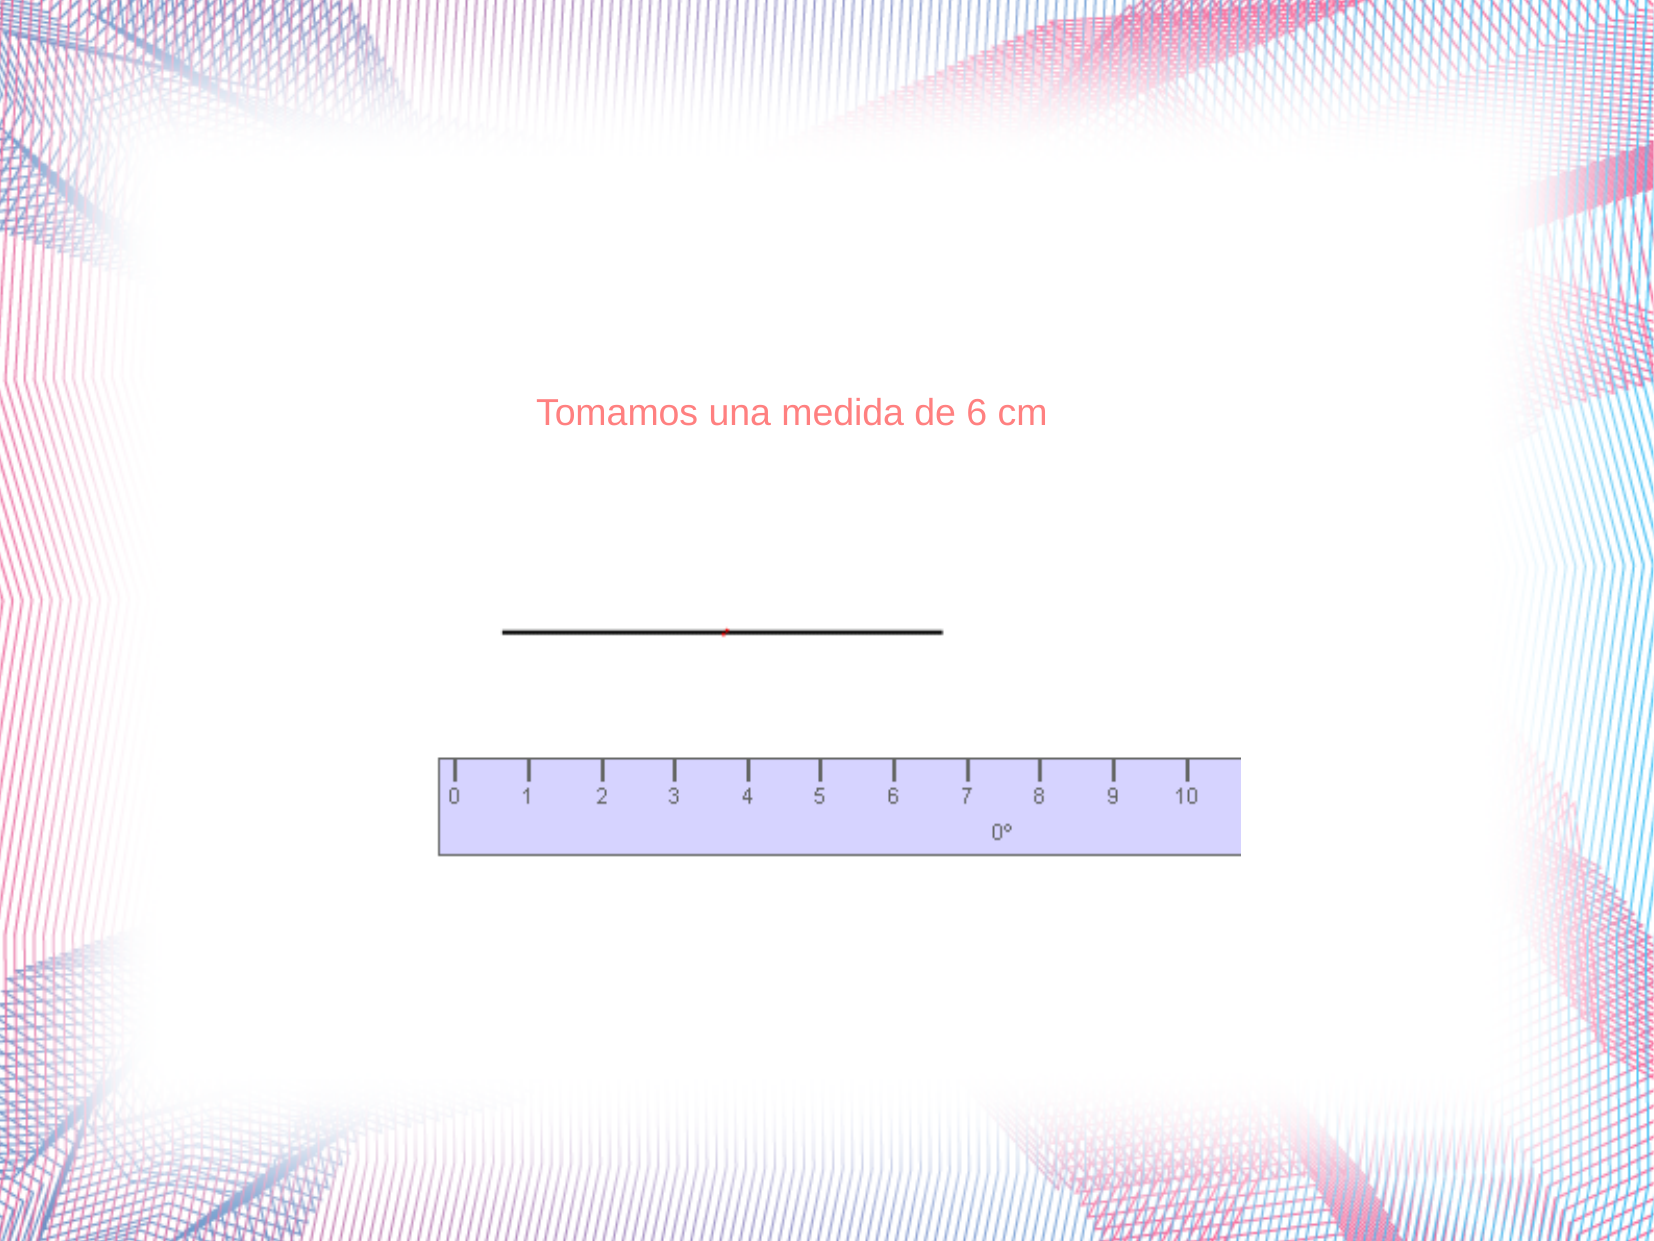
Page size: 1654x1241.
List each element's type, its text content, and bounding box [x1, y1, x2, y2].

picture [0, 0, 1654, 1241]
text_box Tomamos una medida de 6 cm [521, 383, 1063, 483]
